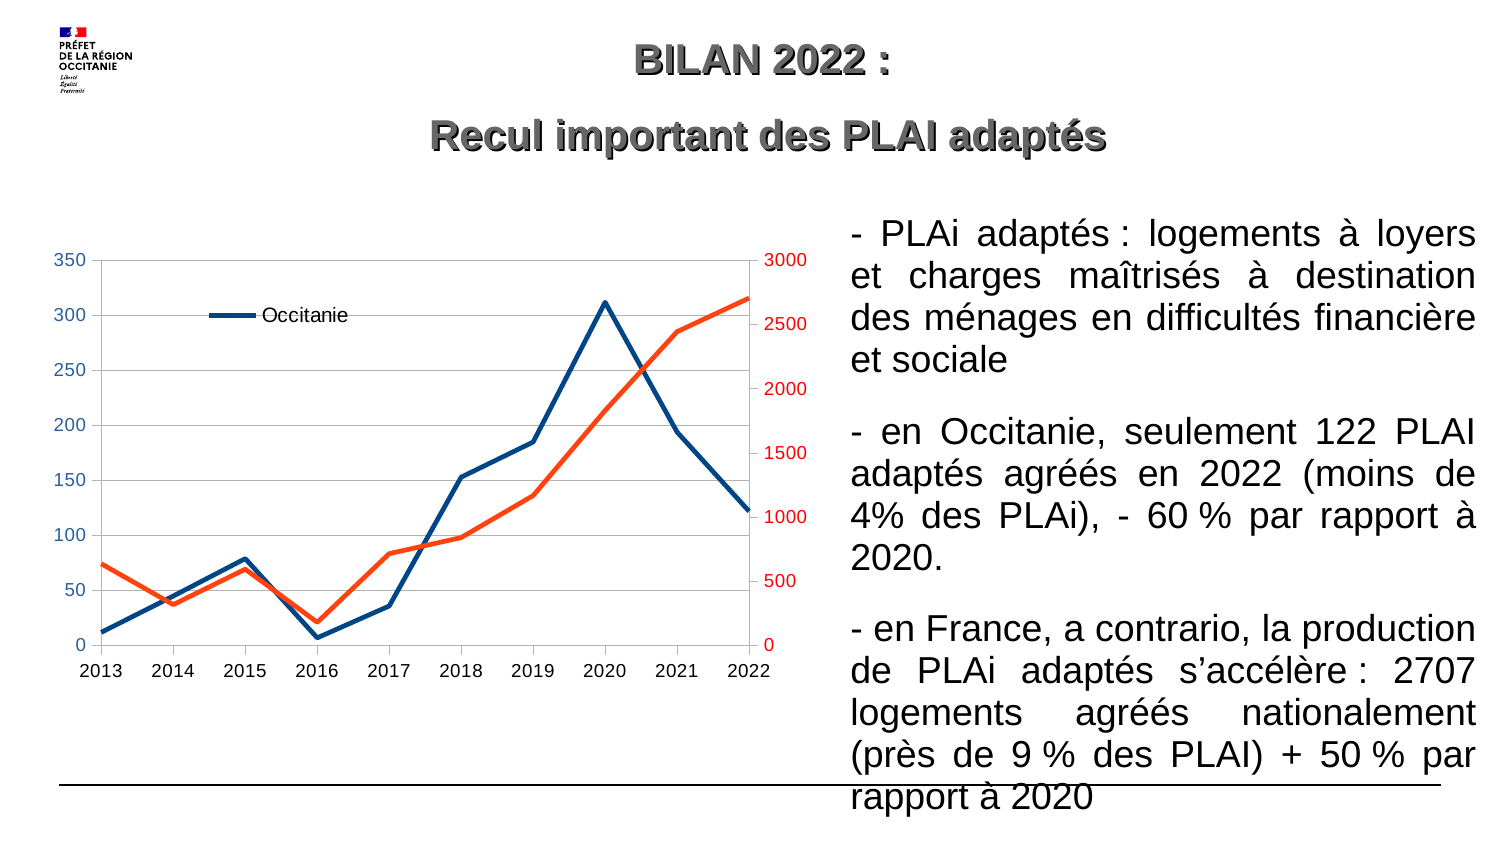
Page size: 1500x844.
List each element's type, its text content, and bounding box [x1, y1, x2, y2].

chart [47, 242, 815, 686]
text_box - PLAi adaptés : logements à loyers et charges maîtrisés à destination des ménages en difficultés financière et sociale - en Occitanie, seulement 122 PLAI adaptés agréés en 2022 (moins de 4% des PLAi), - 60 % par rapport à 2020. - en France, a contrario, la production de PLAi adaptés s’accélère : 2707 logements agréés nationalement (près de 9 % des PLAI) + 50 % par rapport à 2020 [850, 212, 1477, 844]
list BILAN 2022 : Recul important des PLAI adaptés [236, 35, 1229, 158]
